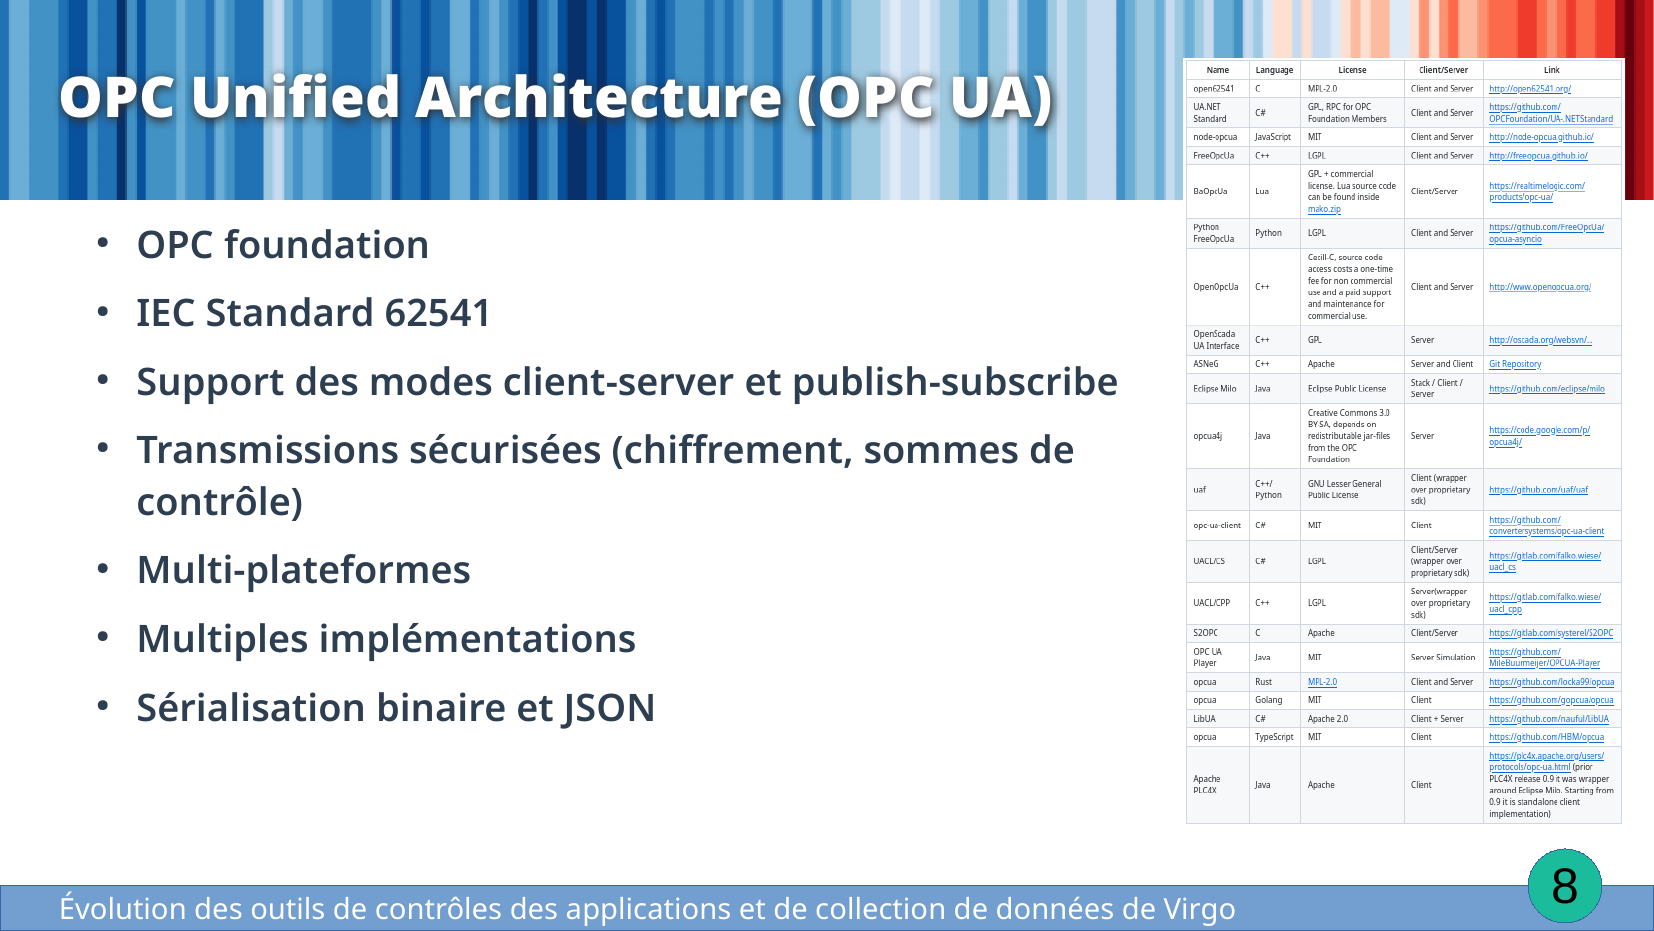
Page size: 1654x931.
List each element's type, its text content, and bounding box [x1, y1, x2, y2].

list OPC foundation IEC Standard 62541 Support des modes client-server et publish-subscribe Transmissions sécurisées (chiffrement, sommes de contrôle) Multi-plateformes Multiples implémentations Sérialisation binaire et JSON [82, 217, 1123, 758]
picture [0, 0, 1654, 826]
title OPC Unified Architecture (OPC UA) [59, 37, 1595, 155]
